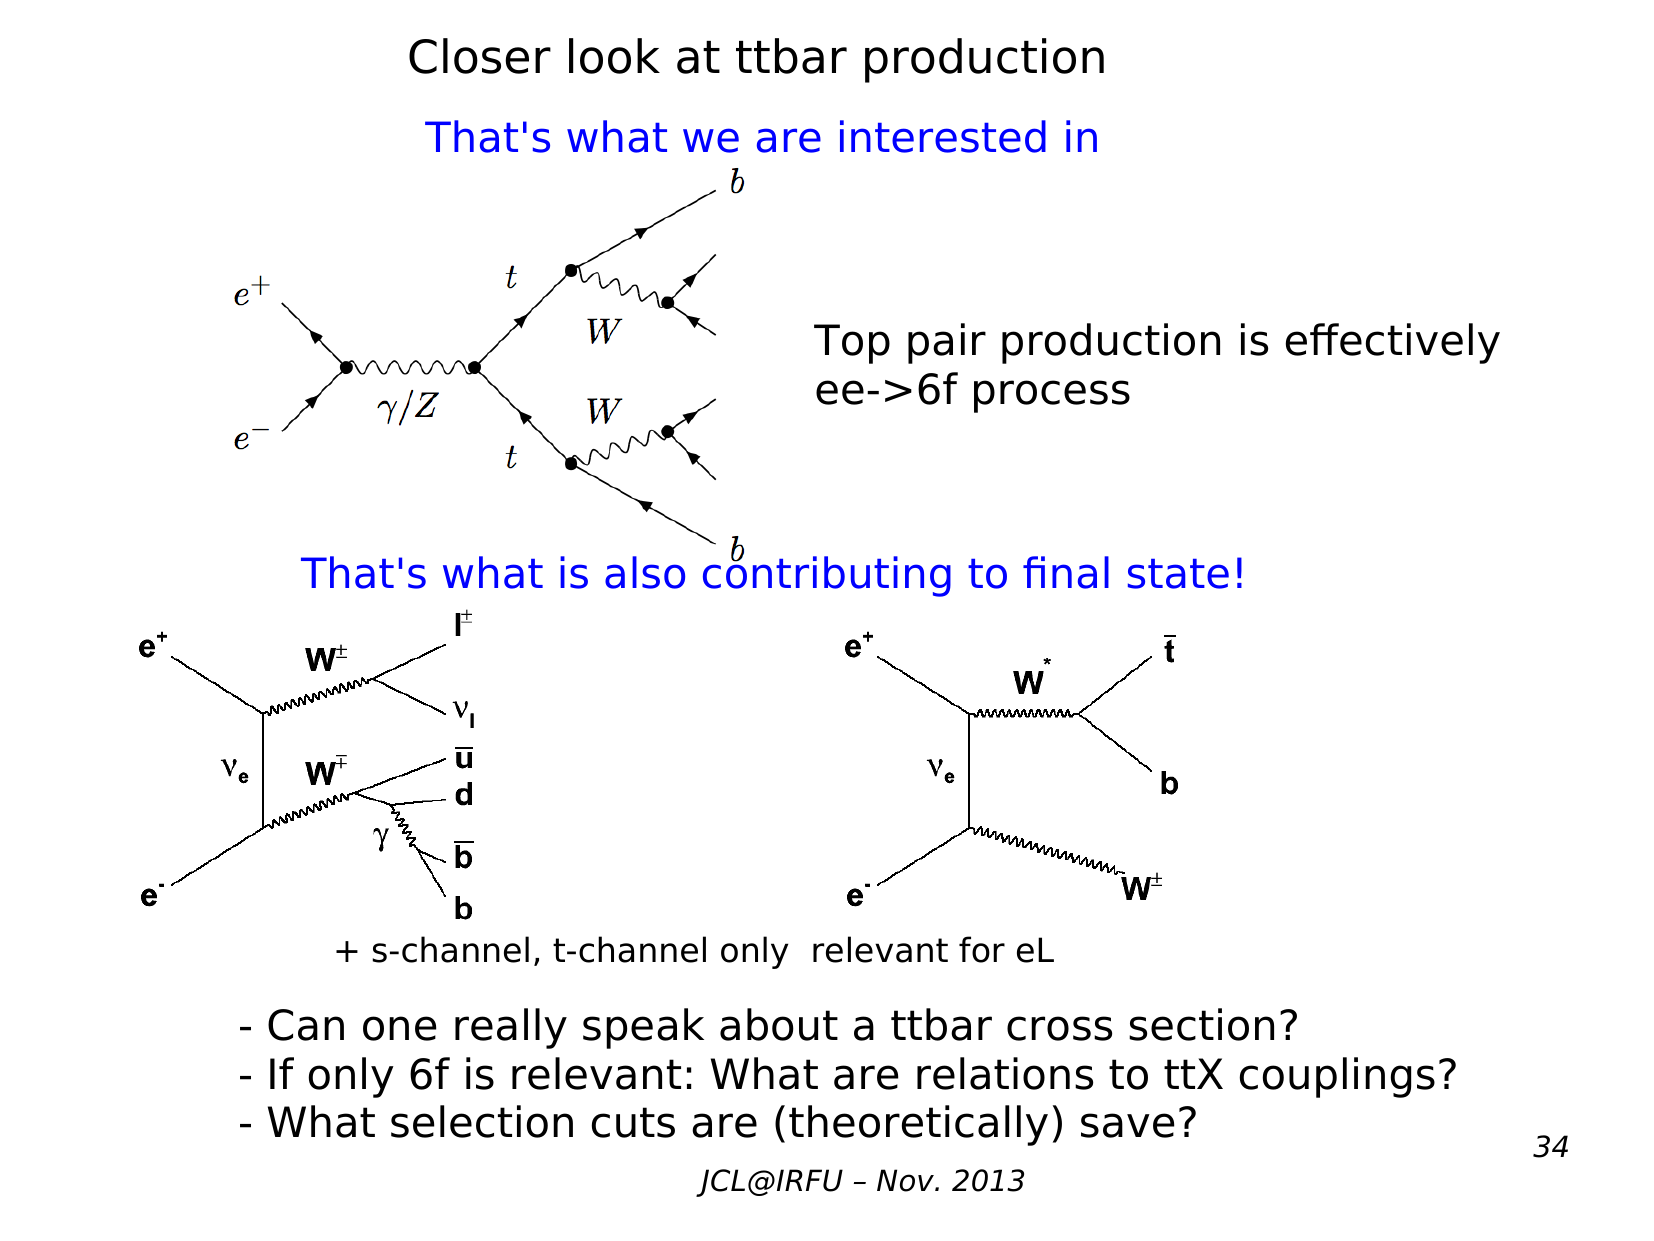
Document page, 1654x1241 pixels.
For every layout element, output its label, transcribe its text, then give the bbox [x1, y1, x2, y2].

picture [126, 599, 491, 942]
text_box That's what we are interested in [410, 106, 1114, 170]
text_box Closer look at ttbar production [392, 23, 1138, 92]
text_box - Can one really speak about a ttbar cross section? - If only 6f is relevant: What are relations to ttX couplings? - What selection cuts are (theoretically) save? [223, 994, 1472, 1156]
text_box + s-channel, t-channel only relevant for eL [318, 924, 1219, 994]
text_box Top pair production is effectively ee->6f process [799, 309, 1565, 422]
text_box That's what is also contributing to final state! [286, 542, 1264, 607]
picture [832, 607, 1197, 924]
picture [133, 105, 842, 577]
